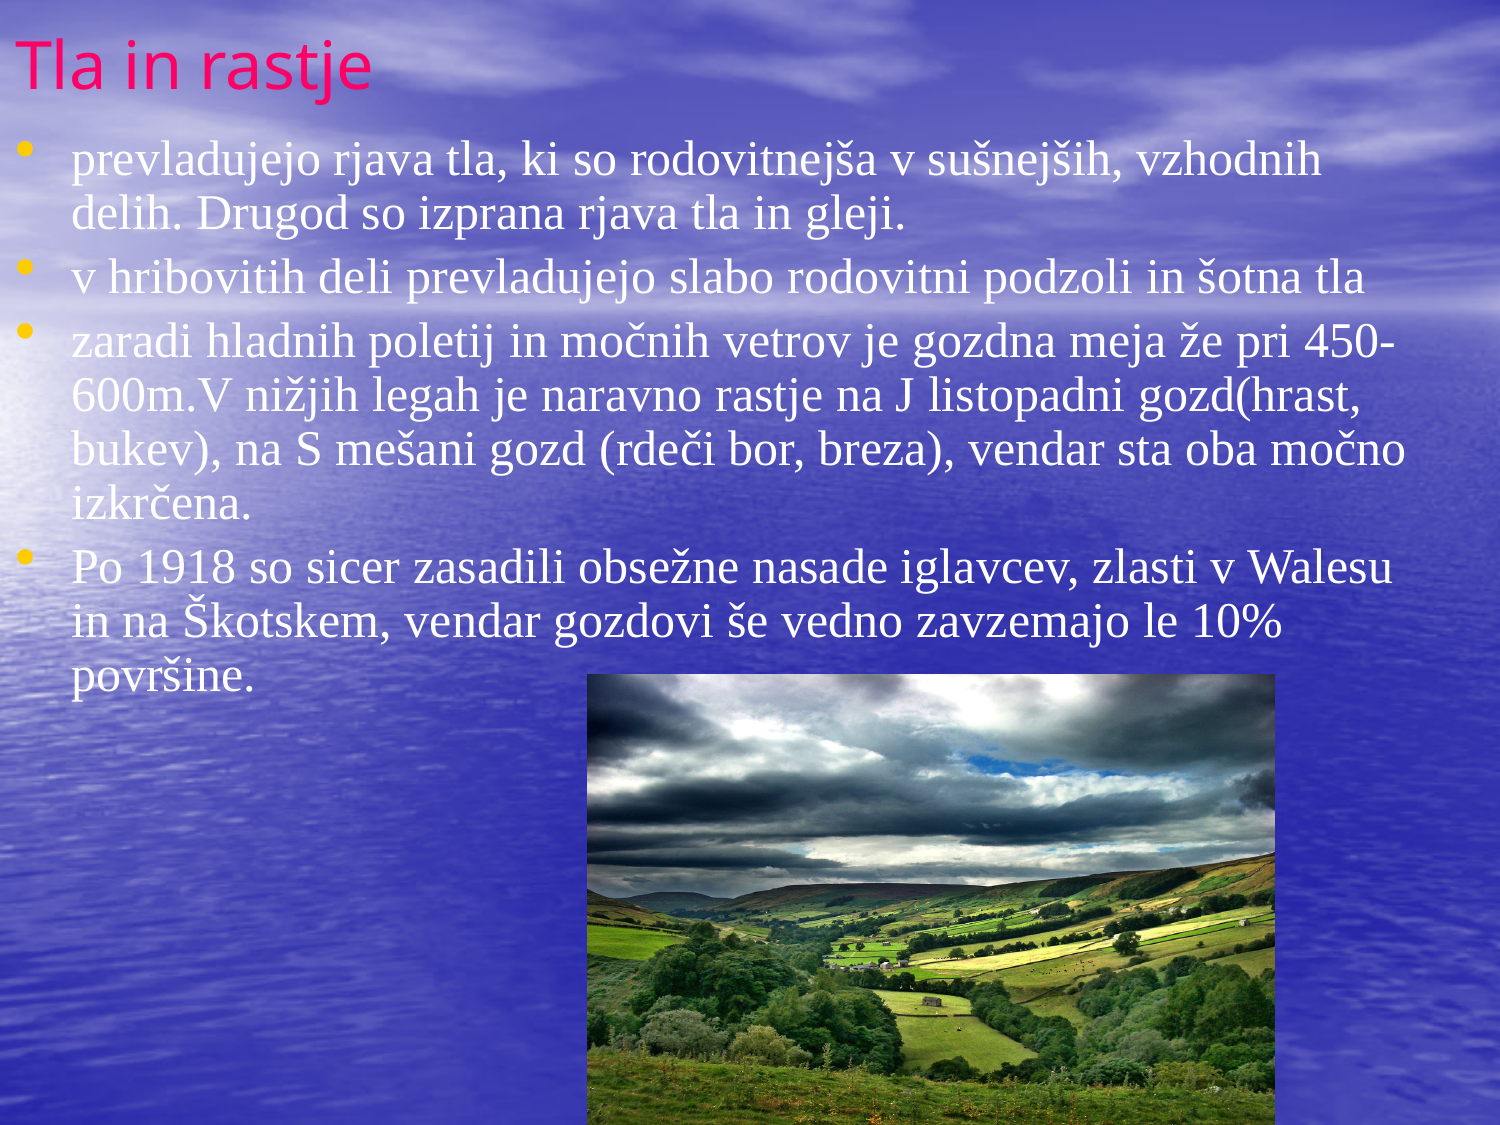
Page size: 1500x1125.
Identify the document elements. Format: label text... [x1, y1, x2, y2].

list prevladujejo rjava tla, ki so rodovitnejša v sušnejših, vzhodnih delih. Drugod so izprana rjava tla in gleji. v hribovitih deli prevladujejo slabo rodovitni podzoli in šotna tla zaradi hladnih poletij in močnih vetrov je gozdna meja že pri 450-600m.V nižjih legah je naravno rastje na J listopadni gozd(hrast, bukev), na S mešani gozd (rdeči bor, breza), vendar sta oba močno izkrčena. Po 1918 so sicer zasadili obsežne nasade iglavcev, zlasti v Walesu in na Škotskem, vendar gozdovi še vedno zavzemajo le 10% površine. [0, 125, 1425, 988]
title Tla in rastje [0, 0, 1425, 125]
picture [0, 0, 1500, 1125]
